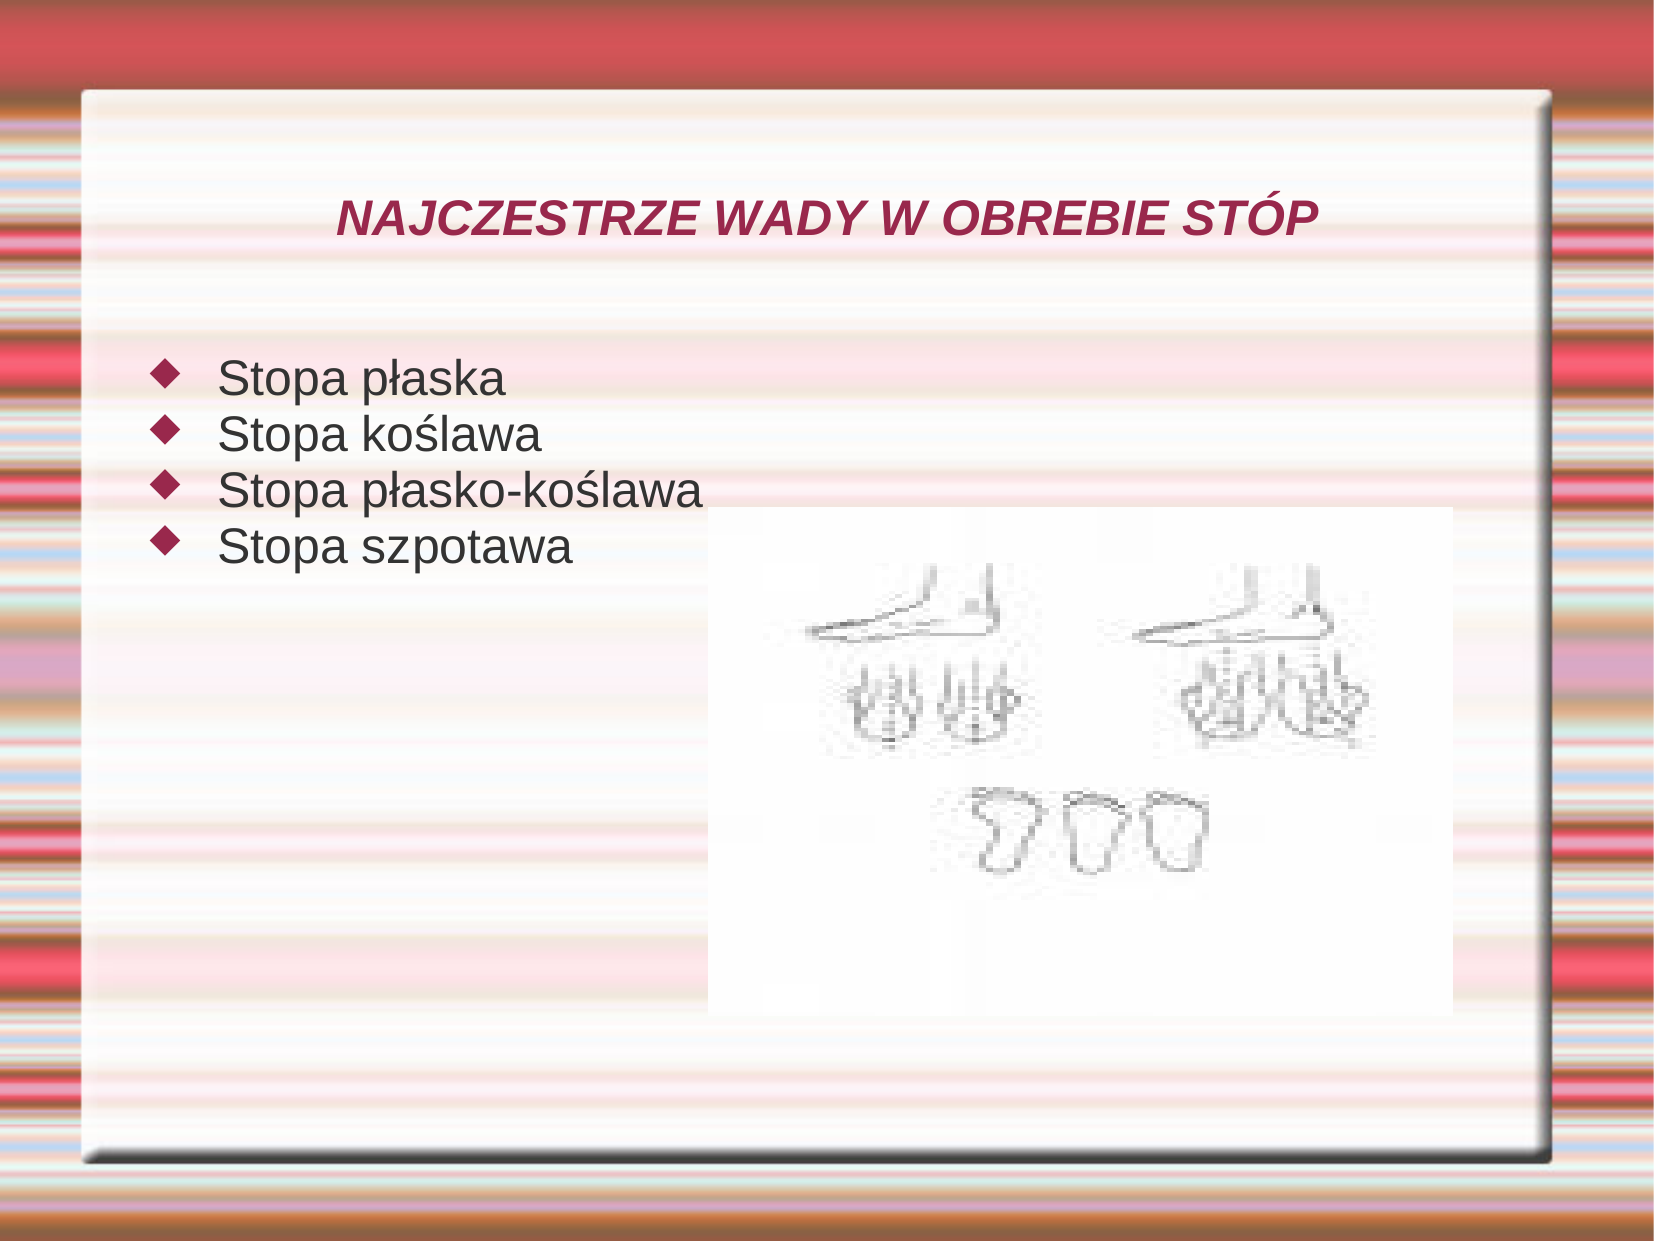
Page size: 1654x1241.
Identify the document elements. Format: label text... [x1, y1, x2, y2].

list Stopa płaska Stopa koślawa Stopa płasko-koślawa Stopa szpotawa [134, 350, 1516, 1133]
picture [0, 0, 1654, 1241]
title NAJCZESTRZE WADY W OBREBIE STÓP [121, 114, 1534, 322]
